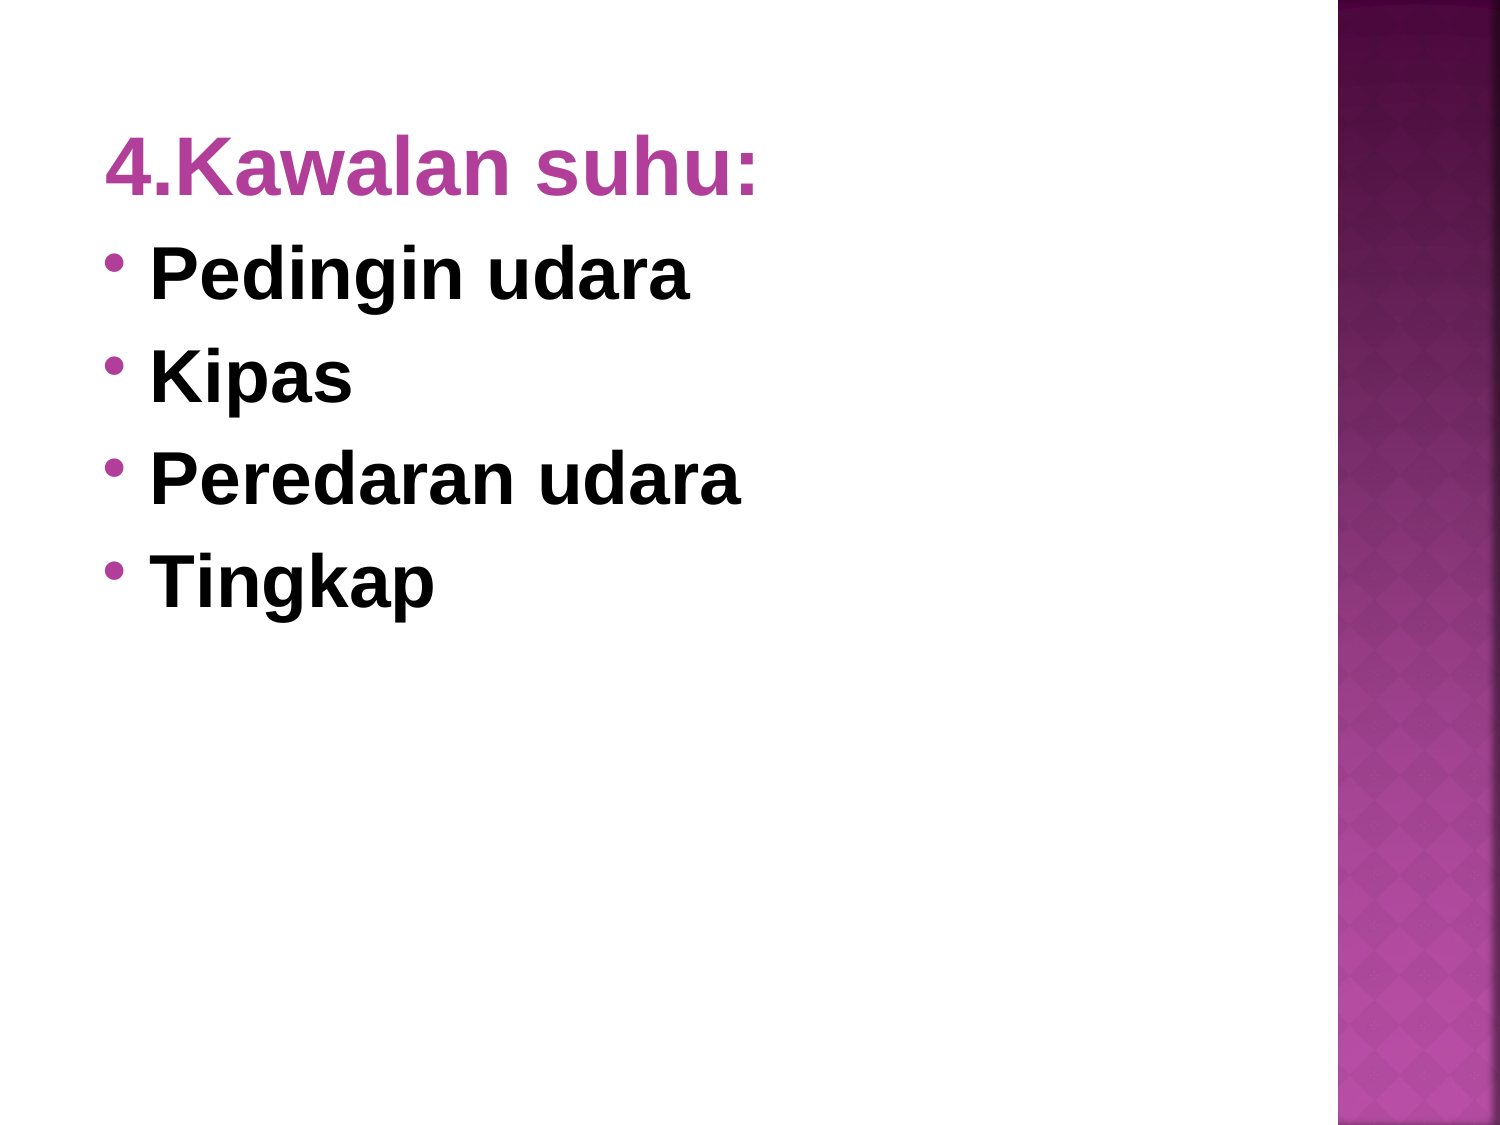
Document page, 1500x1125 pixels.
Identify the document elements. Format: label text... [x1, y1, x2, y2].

picture [1338, 0, 1500, 1125]
list 4.Kawalan suhu: Pedingin udara Kipas Peredaran udara Tingkap [90, 104, 1278, 901]
